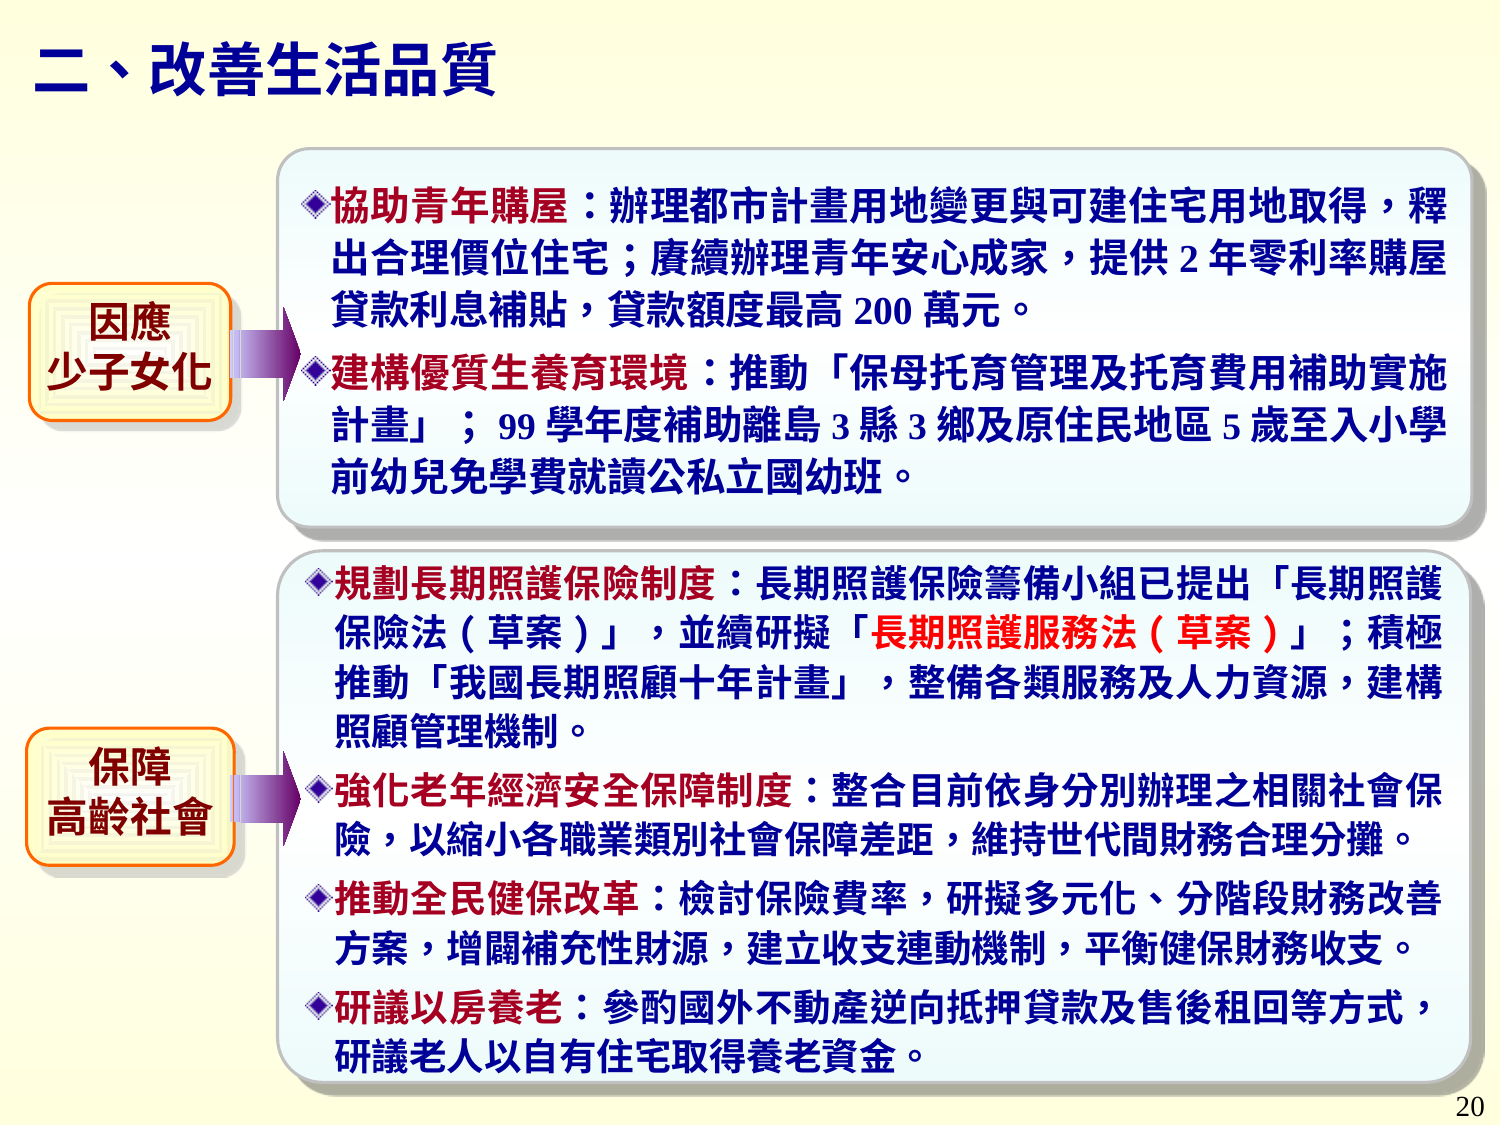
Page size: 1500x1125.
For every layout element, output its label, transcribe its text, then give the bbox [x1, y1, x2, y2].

text_box 保障 高齡社會 [26, 728, 235, 866]
text_box 協助青年購屋：辦理都市計畫用地變更與可建住宅用地取得，釋出合理價位住宅；賡續辦理青年安心成家，提供2年零利率購屋貸款利息補貼，貸款額度最高200萬元。 建構優質生養育環境：推動「保母托育管理及托育費用補助實施計畫」；99學年度補助離島3縣3鄉及原住民地區5歲至入小學前幼兒免學費就讀公私立國幼班。 [277, 148, 1472, 528]
text_box [235, 775, 239, 822]
picture [305, 568, 333, 596]
text_box 二、改善生活品質 [17, 18, 703, 112]
picture [305, 775, 333, 803]
picture [305, 992, 333, 1020]
text_box 因應 少子女化 [29, 283, 231, 421]
text_box [235, 330, 239, 378]
text_box 規劃長期照護保險制度：長期照護保險籌備小組已提出「長期照護保險法(草案)」，並續研擬「長期照護服務法(草案)」；積極推動「我國長期照顧十年計畫」，整備各類服務及人力資源，建構照顧管理機制。 強化老年經濟安全保障制度：整合目前依身分別辦理之相關社會保險，以縮小各職業類別社會保障差距，維持世代間財務合理分攤。 推動全民健保改革：檢討保險費率，研擬多元化、分階段財務改善方案，增闢補充性財源，建立收支連動機制，平衡健保財務收支。 研議以房養老：參酌國外不動產逆向抵押貸款及售後租回等方式，研議老人以自有住宅取得養老資金。 [277, 550, 1471, 1083]
text_box [241, 751, 302, 847]
picture [305, 884, 333, 912]
picture [301, 356, 331, 386]
picture [301, 190, 331, 219]
text_box [241, 306, 302, 402]
